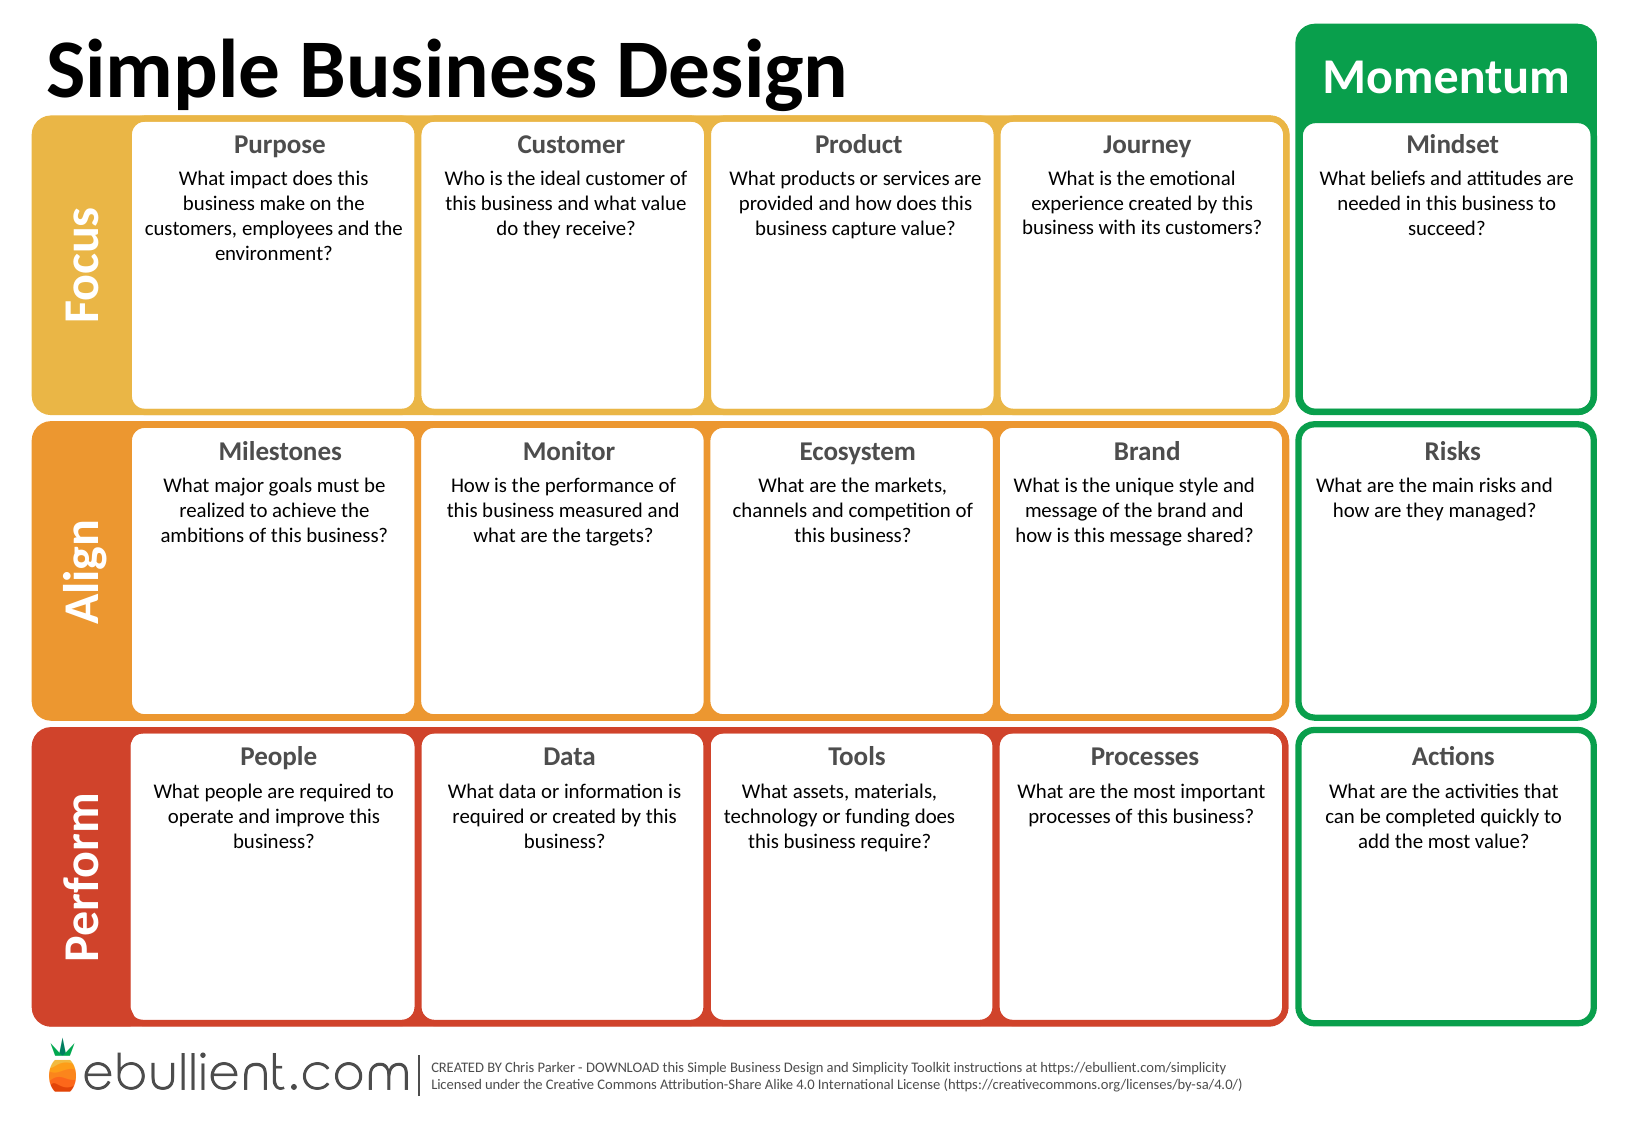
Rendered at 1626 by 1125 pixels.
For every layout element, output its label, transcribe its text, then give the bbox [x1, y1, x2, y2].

title Simple Business Design [31, 17, 1433, 110]
text_box What are the markets, channels and competition of this business? [712, 471, 993, 716]
text_box What are the most important processes of this business? [1001, 777, 1282, 1023]
text_box What are the activities that can be completed quickly to add the most value? [1304, 777, 1584, 1023]
text_box What data or information is required or created by this business? [424, 777, 705, 1023]
text_box What are the main risks and how are they managed? [1304, 471, 1589, 716]
text_box What major goals must be realized to achieve the ambitions of this business? [134, 471, 415, 716]
text_box What products or services are provided and how does this business capture value? [713, 164, 999, 409]
text_box What beliefs and attitudes are needed in this business to succeed? [1304, 164, 1590, 409]
text_box What impact does this business make on the customers, employees and the environment? [131, 164, 417, 410]
text_box What is the emotional experience created by this business with its customers? [1002, 164, 1282, 409]
text_box What people are required to operate and improve this business? [131, 777, 417, 1023]
text_box What is the unique style and message of the brand and how is this message shared? [1001, 471, 1280, 716]
text_box Who is the ideal customer of this business and what value do they receive? [423, 164, 709, 410]
text_box What assets, materials, technology or funding does this business require? [712, 777, 999, 1023]
text_box How is the performance of this business measured and what are the targets? [423, 471, 704, 716]
